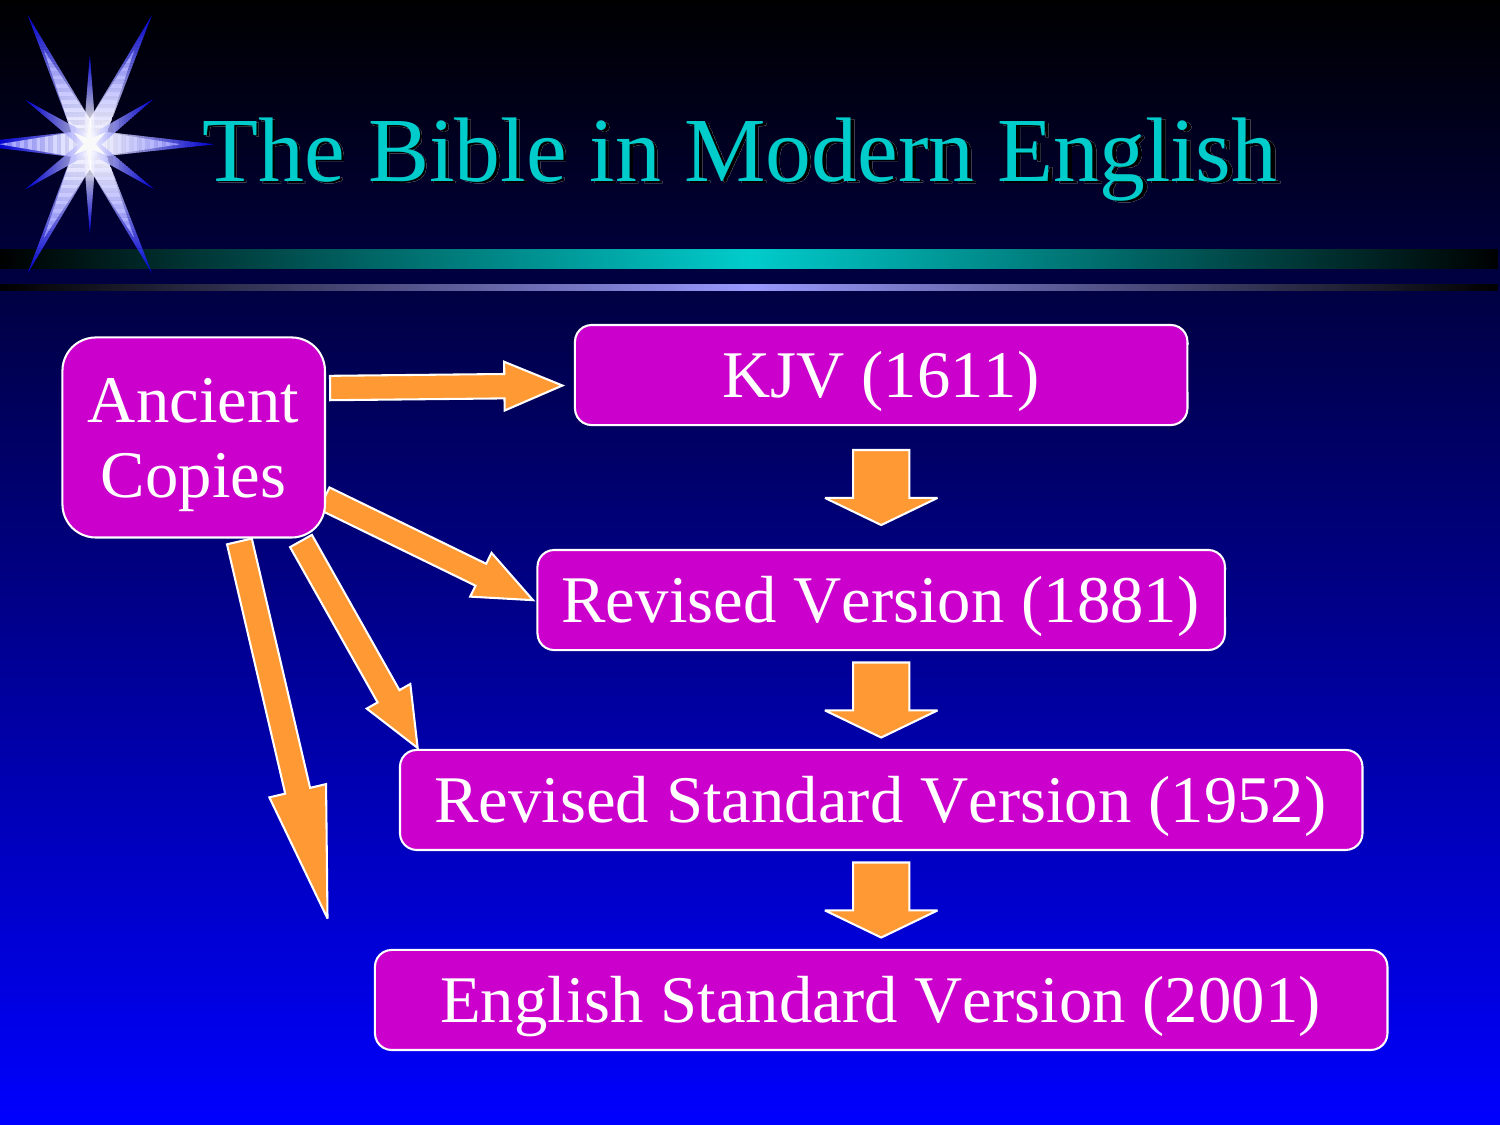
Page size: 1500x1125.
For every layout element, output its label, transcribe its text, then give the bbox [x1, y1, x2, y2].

text_box [824, 862, 938, 938]
text_box [227, 538, 328, 919]
text_box Revised Version (1881) [537, 549, 1225, 651]
text_box [325, 487, 534, 601]
text_box [825, 450, 938, 526]
text_box [290, 534, 418, 748]
title The Bible in Modern English [187, 56, 1463, 244]
text_box English Standard Version (2001) [374, 949, 1388, 1051]
text_box [824, 662, 938, 738]
text_box KJV (1611) [574, 324, 1188, 426]
text_box [330, 361, 563, 411]
text_box Revised Standard Version (1952) [399, 749, 1363, 850]
text_box Ancient Copies [62, 337, 325, 538]
